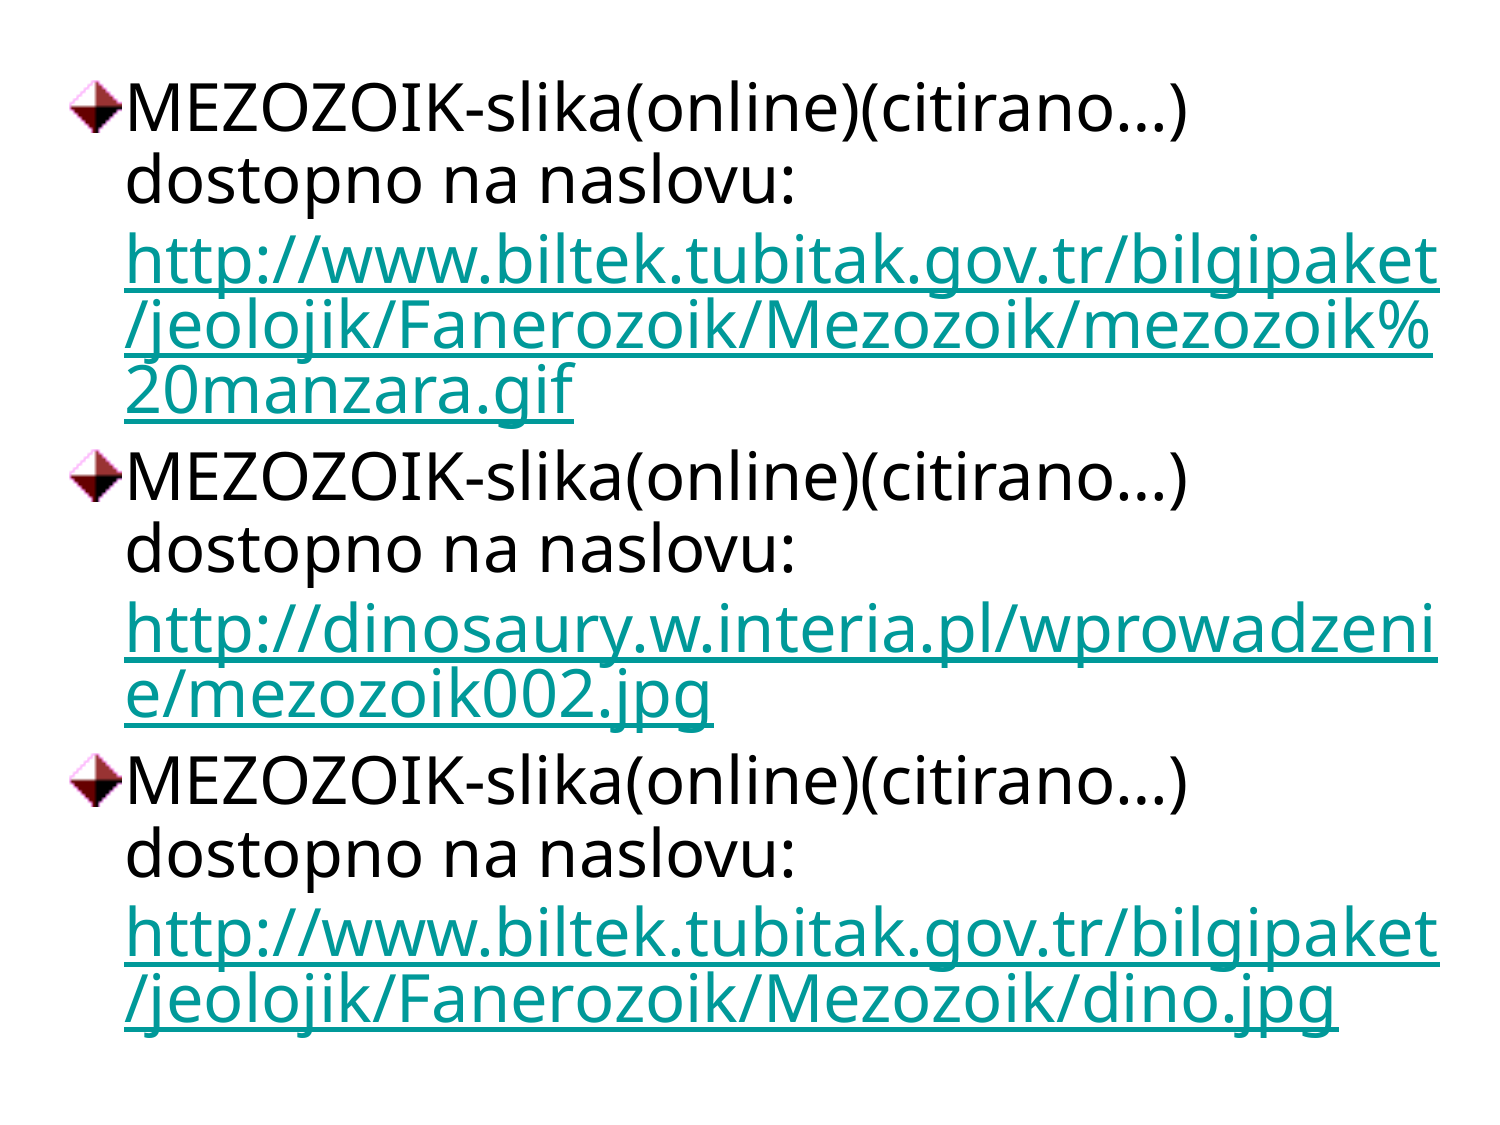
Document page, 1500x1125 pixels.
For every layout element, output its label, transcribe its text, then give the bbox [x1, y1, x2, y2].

list MEZOZOIK-slika(online)(citirano…) dostopno na naslovu: http://www.biltek.tubitak.gov.tr/bilgipaket/jeolojik/Fanerozoik/Mezozoik/mezozoik%20manzara.gif MEZOZOIK-slika(online)(citirano…) dostopno na naslovu: http://dinosaury.w.interia.pl/wprowadzenie/mezozoik002.jpg MEZOZOIK-slika(online)(citirano…) dostopno na naslovu: http://www.biltek.tubitak.gov.tr/bilgipaket/jeolojik/Fanerozoik/Mezozoik/dino.jpg [53, 66, 1461, 1125]
